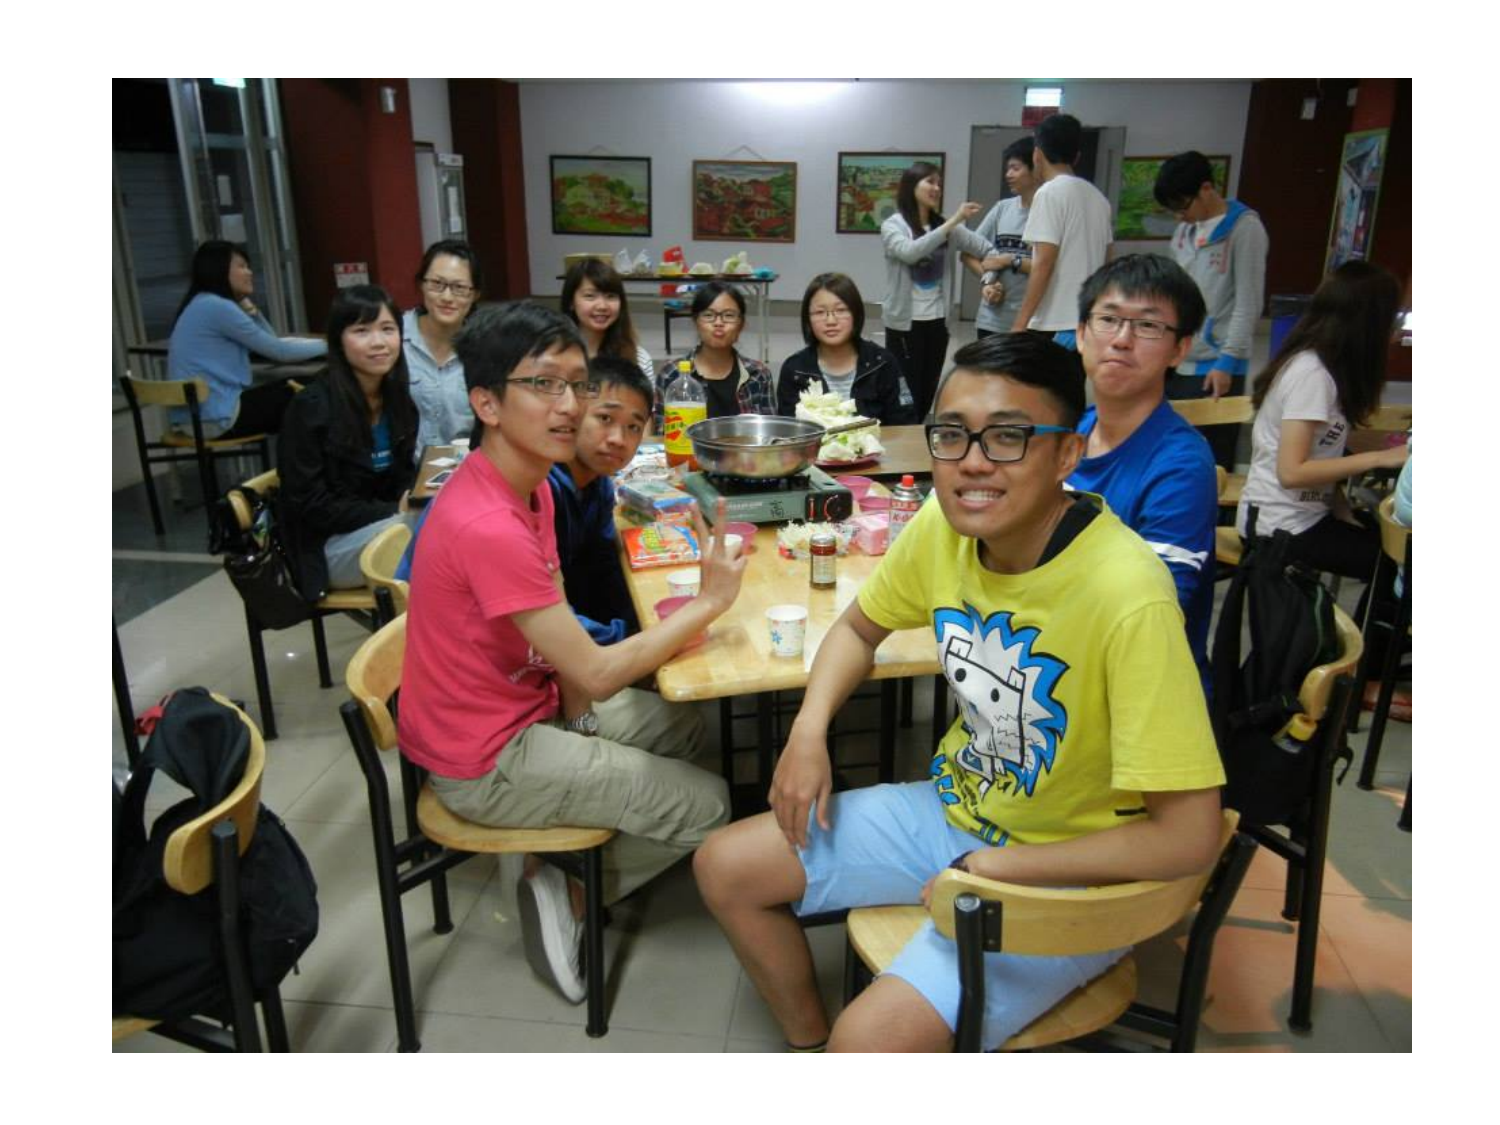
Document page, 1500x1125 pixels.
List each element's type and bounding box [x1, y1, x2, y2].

title [75, 45, 1425, 233]
picture [112, 78, 1412, 1053]
